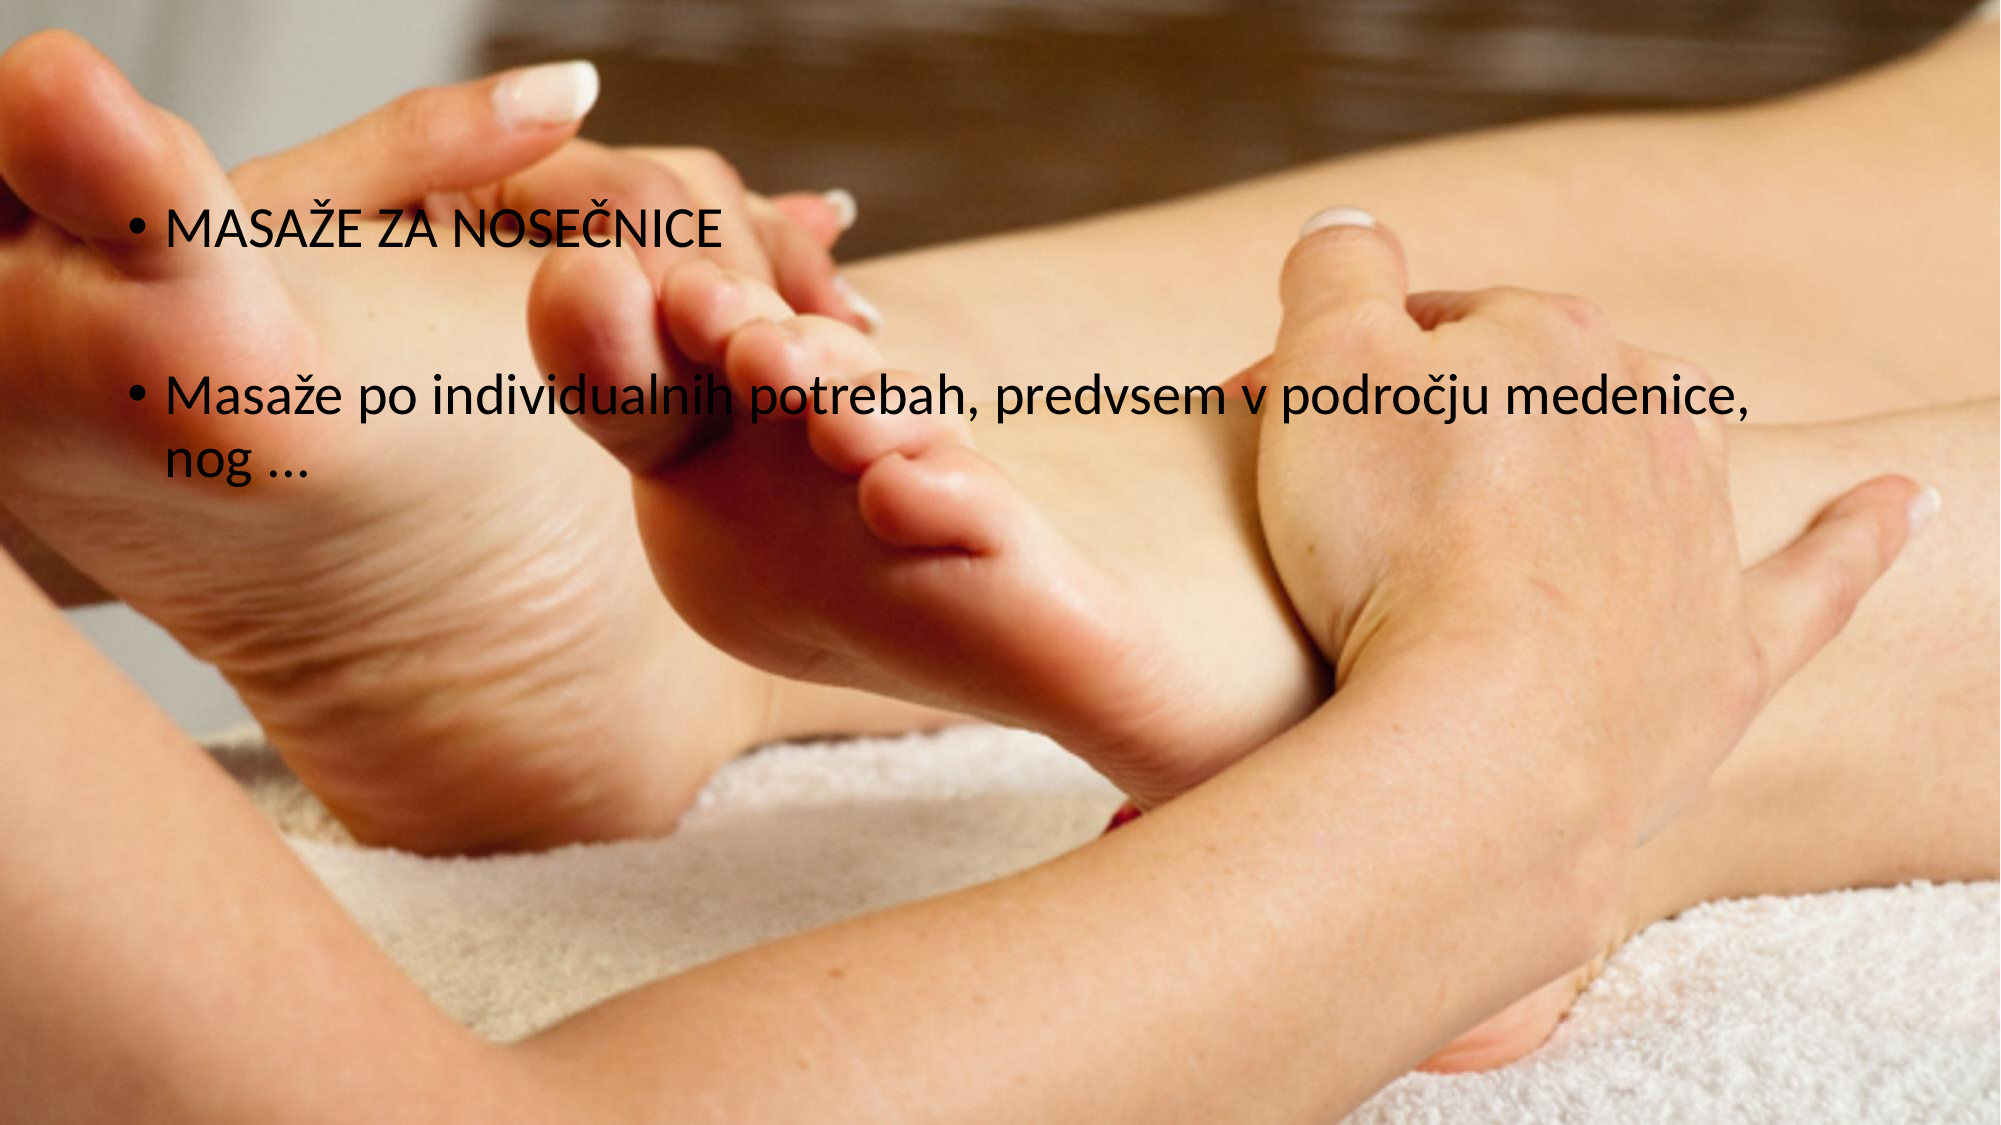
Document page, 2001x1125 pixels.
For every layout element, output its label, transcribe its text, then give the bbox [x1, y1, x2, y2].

picture [0, 0, 2001, 1125]
list MASAŽE ZA NOSEČNICE Masaže po individualnih potrebah, predvsem v področju medenice, nog ... [112, 98, 1838, 813]
